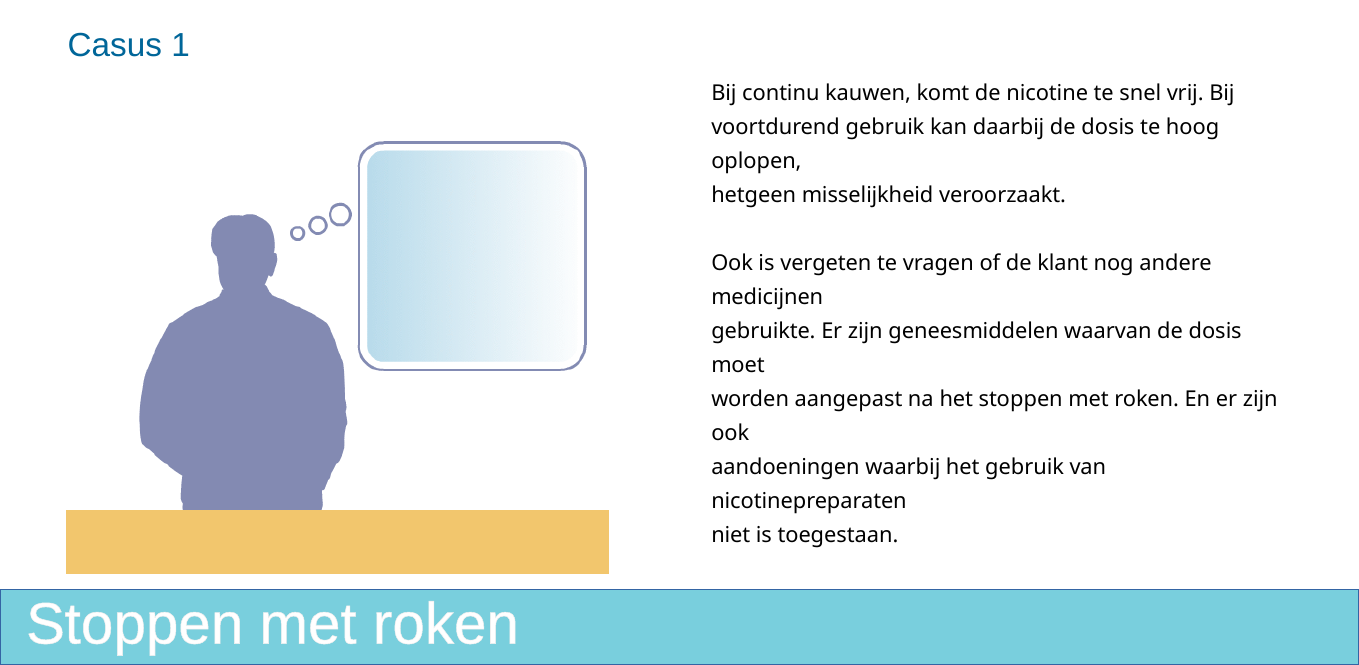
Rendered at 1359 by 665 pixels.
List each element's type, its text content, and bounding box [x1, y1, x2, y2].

title Stoppen met roken [26, 590, 846, 665]
text_box Bij continu kauwen, komt de nicotine te snel vrij. Bij voortdurend gebruik kan daarbij de dosis te hoog oplopen, hetgeen misselijkheid veroorzaakt. Ook is vergeten te vragen of de klant nog andere medicijnen gebruikte. Er zijn geneesmiddelen waarvan de dosis moet worden aangepast na het stoppen met roken. En er zijn ook aandoeningen waarbij het gebruik van nicotinepreparaten niet is toegestaan. [696, 65, 1306, 589]
picture [66, 118, 609, 574]
text_box [0, 589, 1359, 665]
title Casus 1 [67, 26, 1291, 101]
